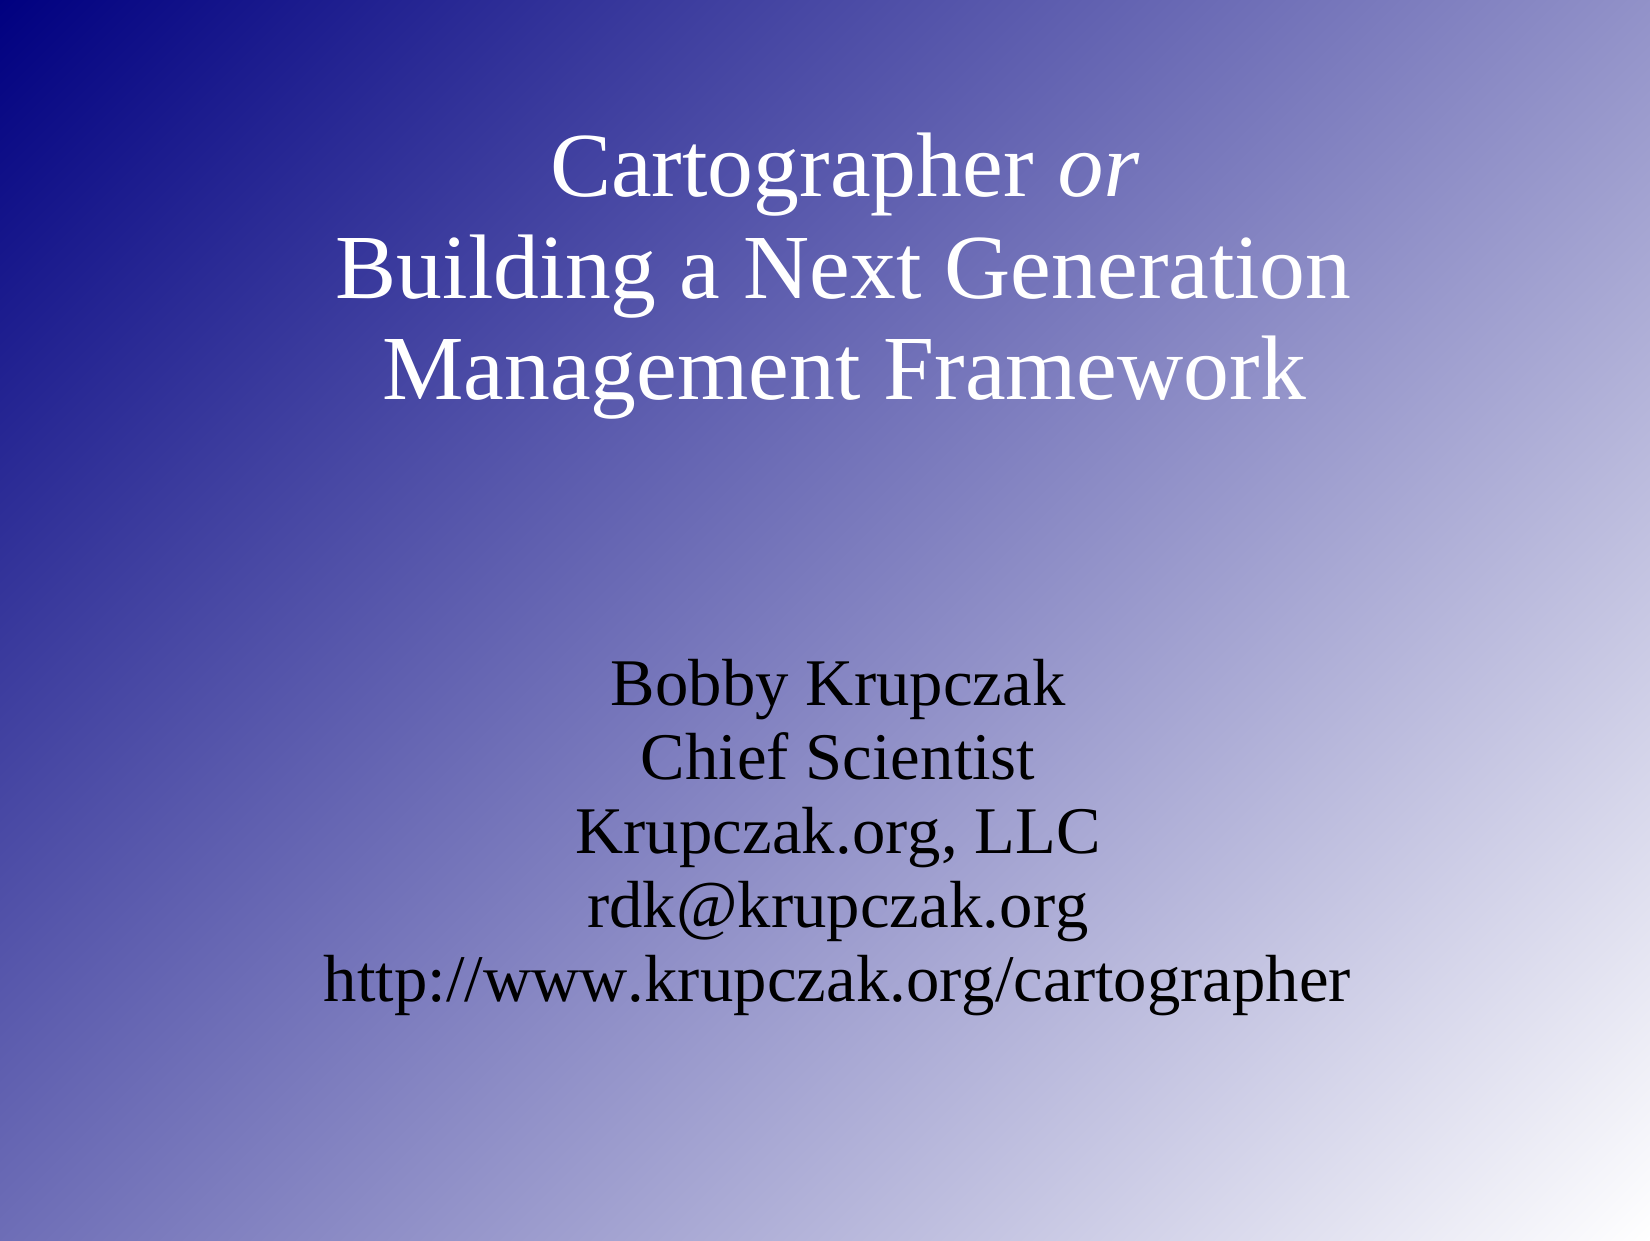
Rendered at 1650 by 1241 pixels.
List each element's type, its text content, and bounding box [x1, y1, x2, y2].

title Cartographer or Building a Next Generation Management Framework [140, 114, 1550, 420]
subtitle Bobby Krupczak Chief Scientist Krupczak.org, LLC rdk@krupczak.org http://www.krupczak.org/cartographer [133, 645, 1543, 1091]
